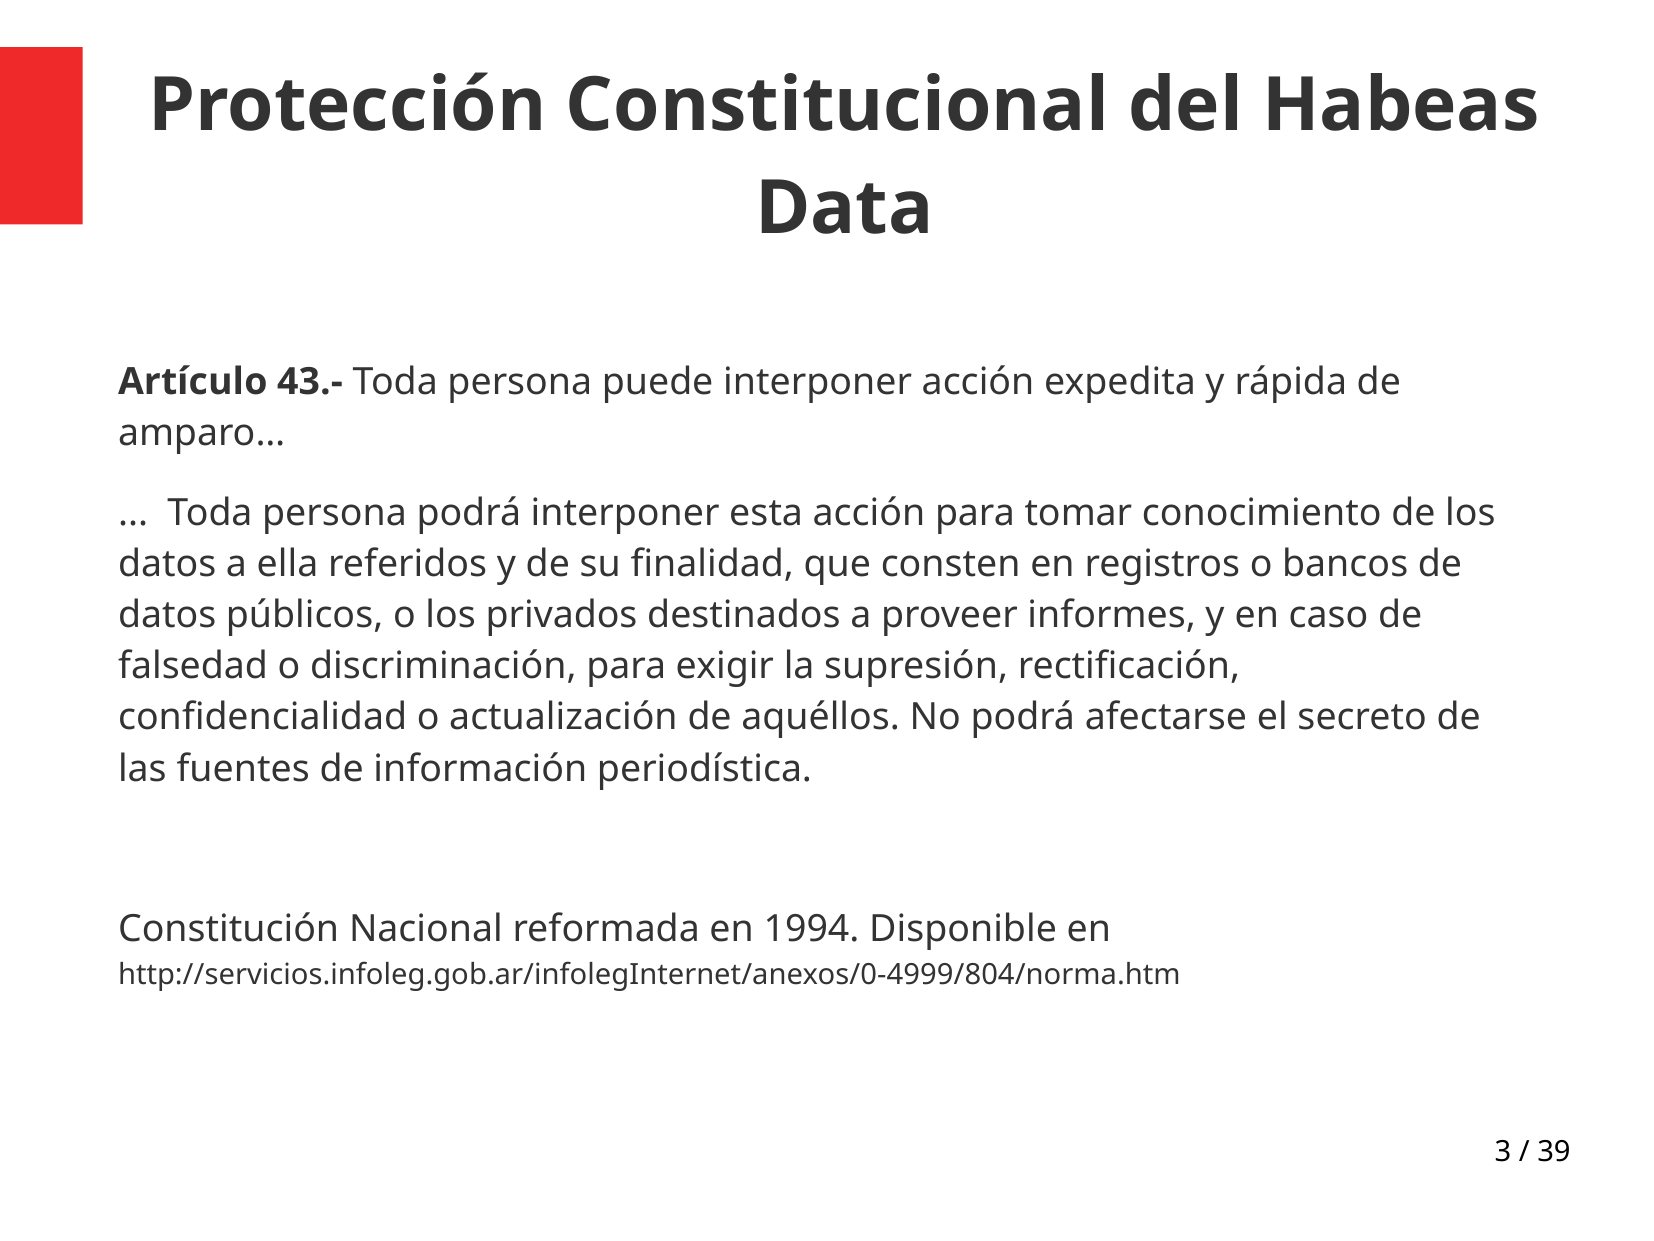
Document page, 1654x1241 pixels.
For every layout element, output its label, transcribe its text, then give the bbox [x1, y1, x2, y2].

list Artículo 43.- Toda persona puede interponer acción expedita y rápida de amparo… ... Toda persona podrá interponer esta acción para tomar conocimiento de los datos a ella referidos y de su finalidad, que consten en registros o bancos de datos públicos, o los privados destinados a proveer informes, y en caso de falsedad o discriminación, para exigir la supresión, rectificación, confidencialidad o actualización de aquéllos. No podrá afectarse el secreto de las fuentes de información periodística. Constitución Nacional reformada en 1994. Disponible en http://servicios.infoleg.gob.ar/infolegInternet/anexos/0-4999/804/norma.htm [118, 354, 1536, 913]
title Protección Constitucional del Habeas Data [118, 49, 1571, 257]
